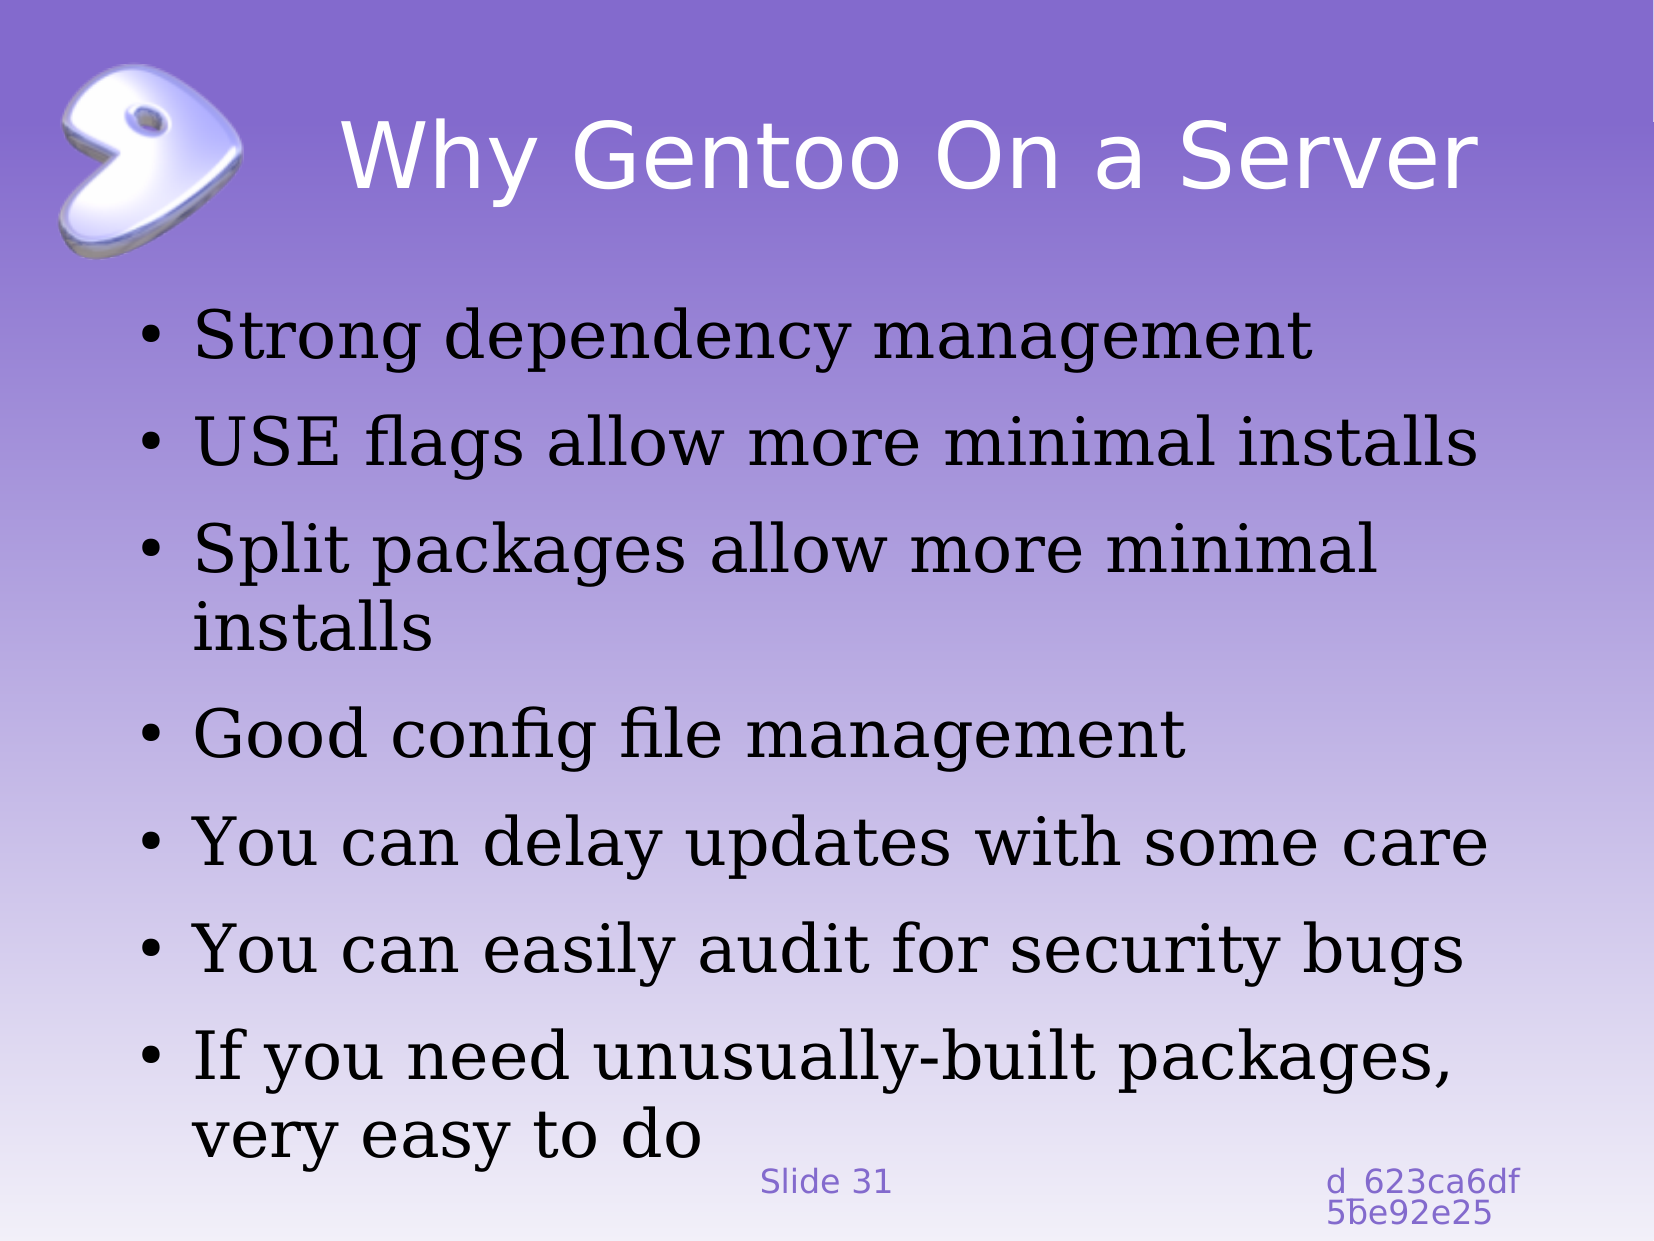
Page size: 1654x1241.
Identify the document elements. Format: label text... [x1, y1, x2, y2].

list Strong dependency management USE flags allow more minimal installs Split packages allow more minimal installs Good config file management You can delay updates with some care You can easily audit for security bugs If you need unusually-built packages, very easy to do [121, 296, 1534, 1174]
title Why Gentoo On a Server [288, 44, 1531, 268]
picture [49, 61, 248, 266]
